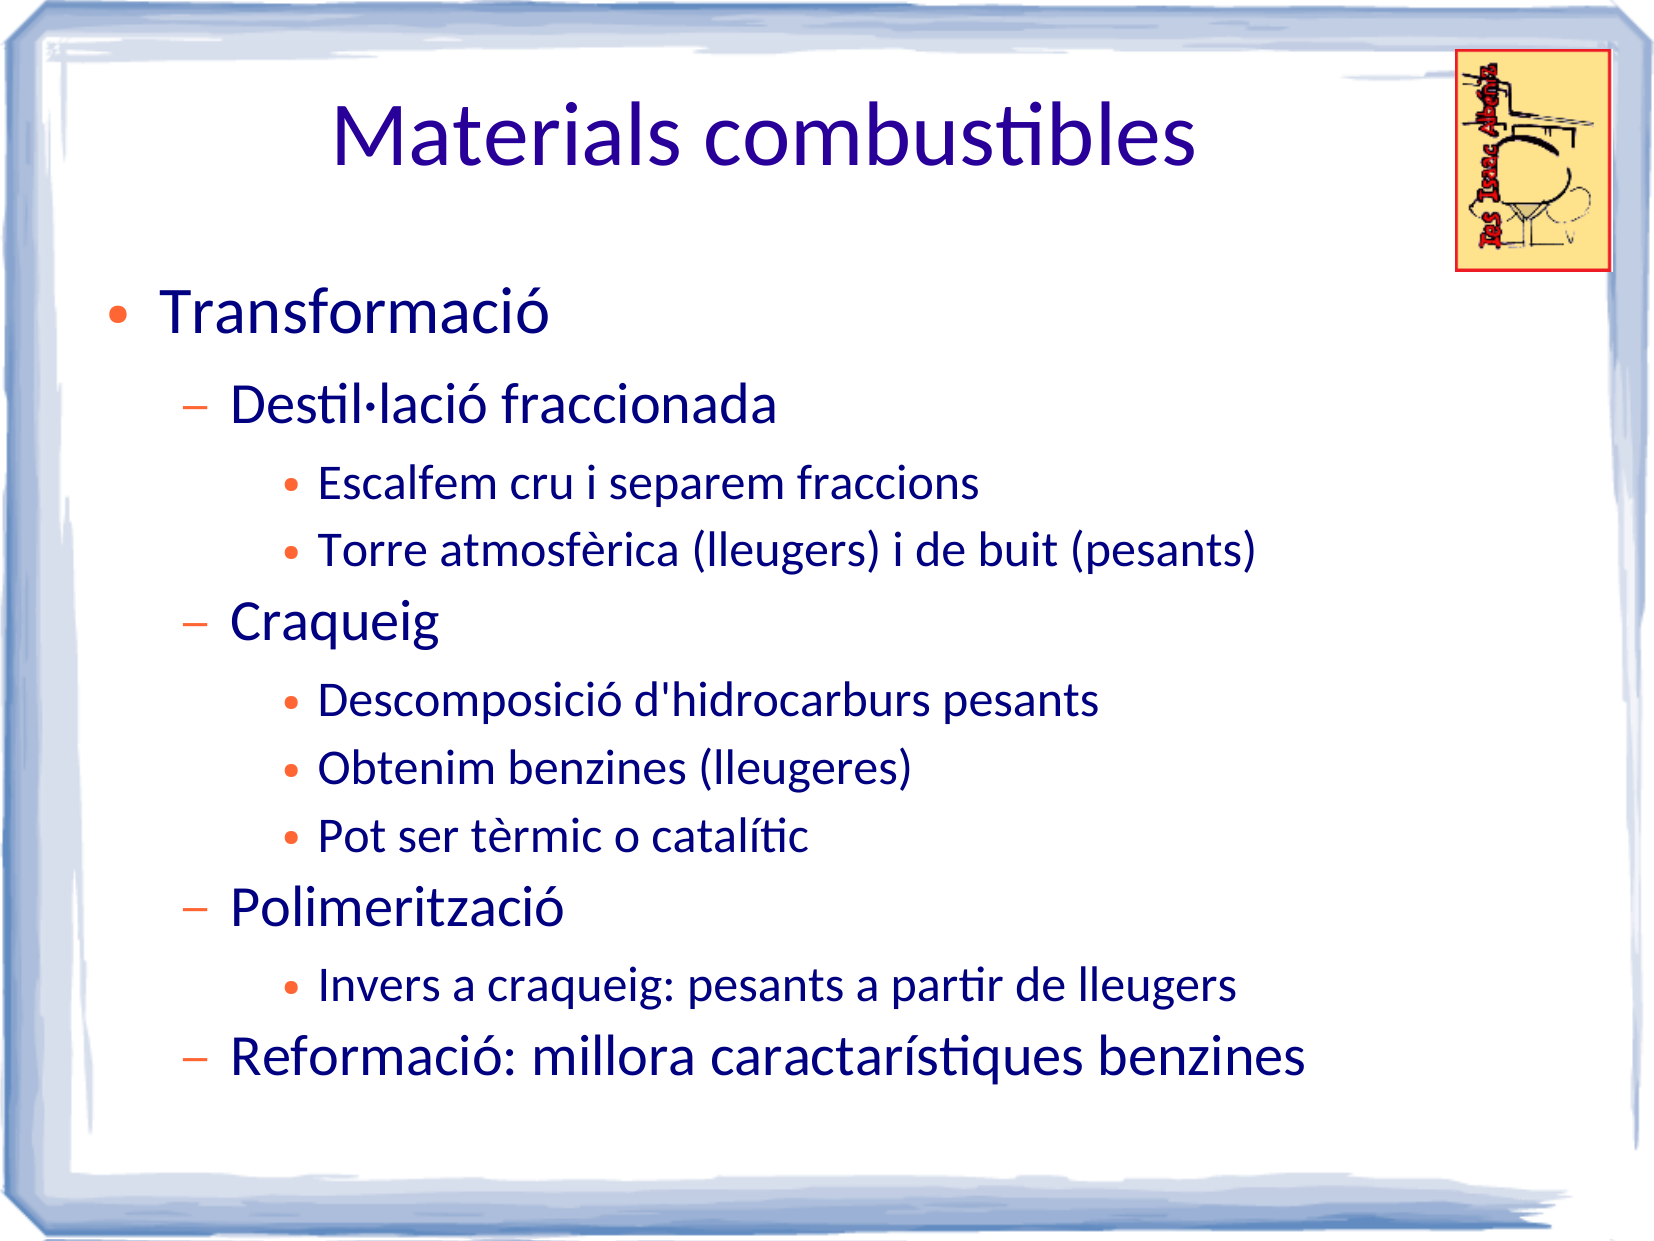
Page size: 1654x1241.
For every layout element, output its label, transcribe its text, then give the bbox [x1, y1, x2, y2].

picture [0, 0, 1654, 1241]
title Materials combustibles [82, 36, 1447, 250]
list Transformació Destil·lació fraccionada Escalfem cru i separem fraccions Torre atmosfèrica (lleugers) i de buit (pesants) Craqueig Descomposició d'hidrocarburs pesants Obtenim benzines (lleugeres) Pot ser tèrmic o catalític Polimerització Invers a craqueig: pesants a partir de lleugers Reformació: millora caractarístiques benzines [88, 283, 1571, 1223]
